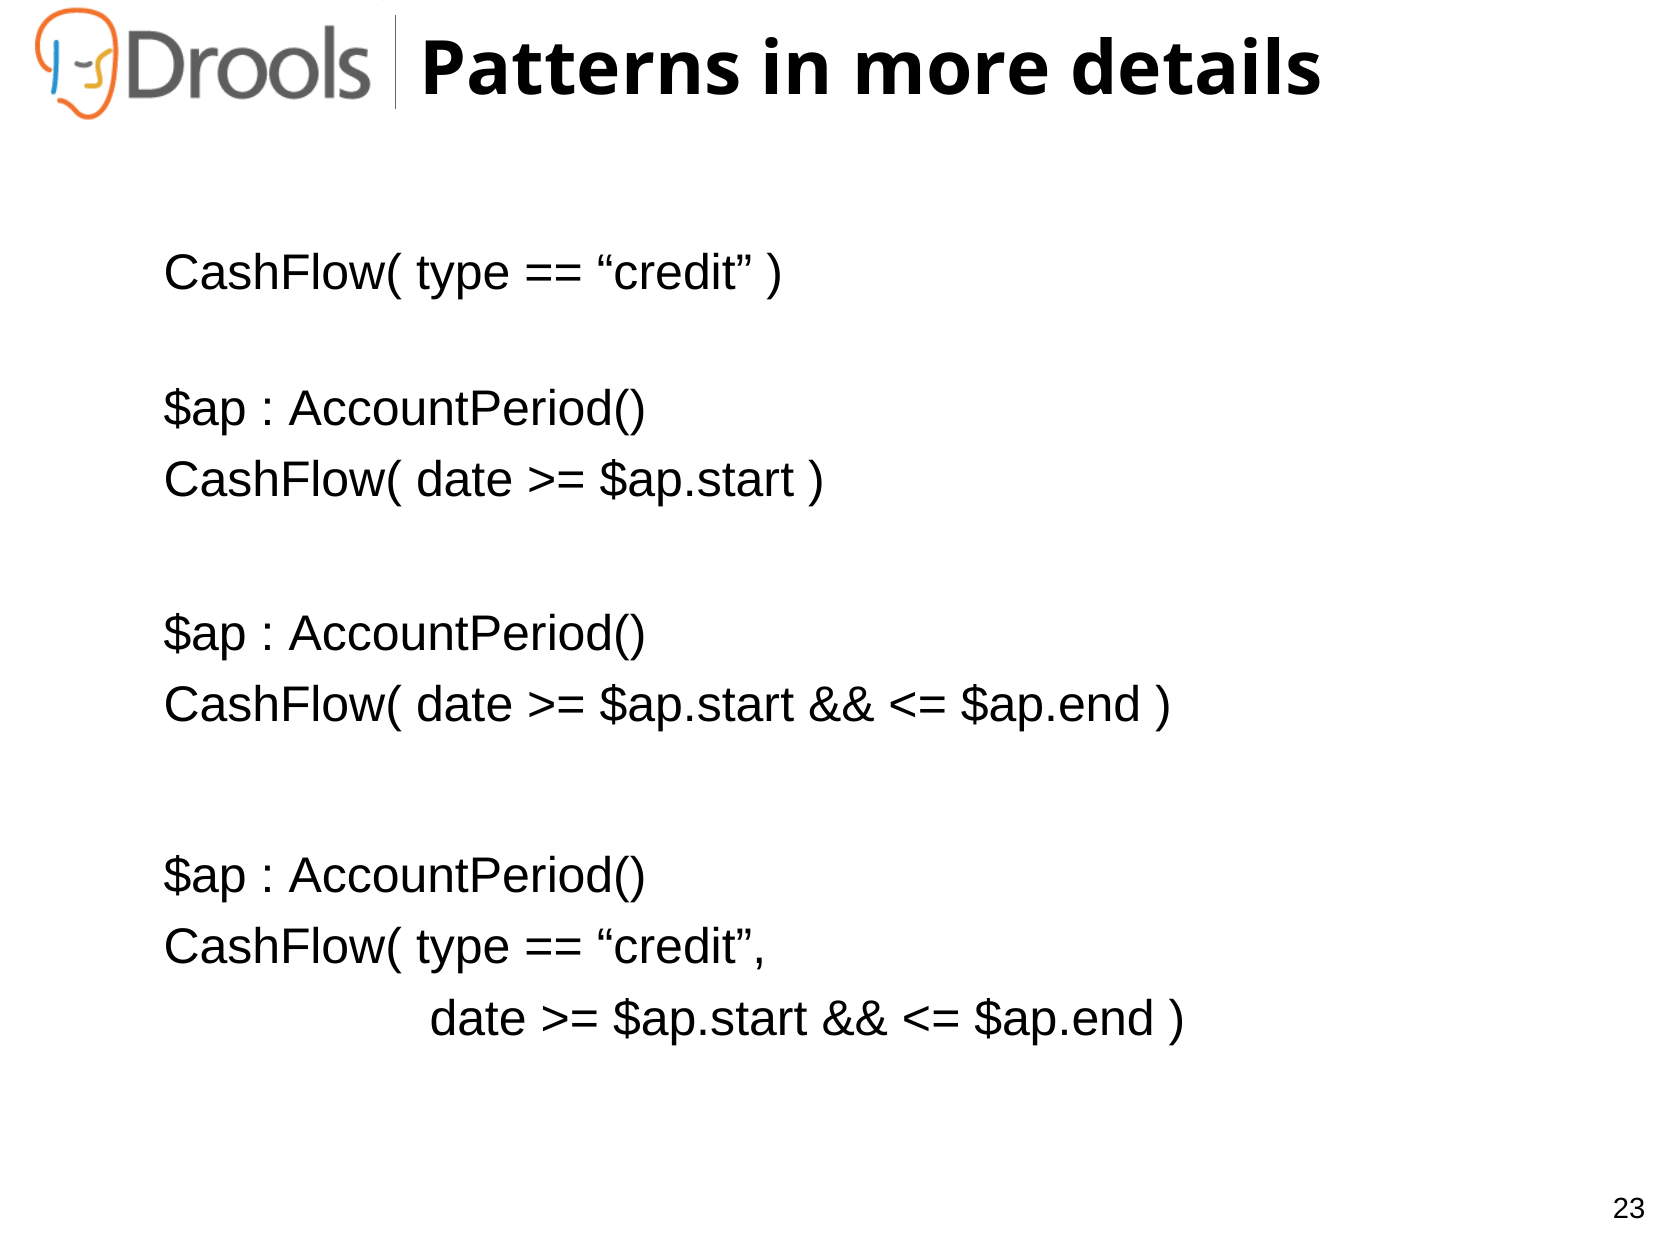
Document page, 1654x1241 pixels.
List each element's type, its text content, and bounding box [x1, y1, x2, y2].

list CashFlow( type == “credit” ) [163, 244, 1270, 355]
list $ap : AccountPeriod() CashFlow( date >= $ap.start ) [163, 379, 1270, 508]
picture [29, 0, 384, 126]
title Patterns in more details [419, 5, 1630, 125]
list $ap : AccountPeriod() CashFlow( date >= $ap.start && <= $ap.end ) [163, 604, 1270, 733]
list $ap : AccountPeriod() CashFlow( type == “credit”, date >= $ap.start && <= $ap.end ) [163, 847, 1270, 1046]
